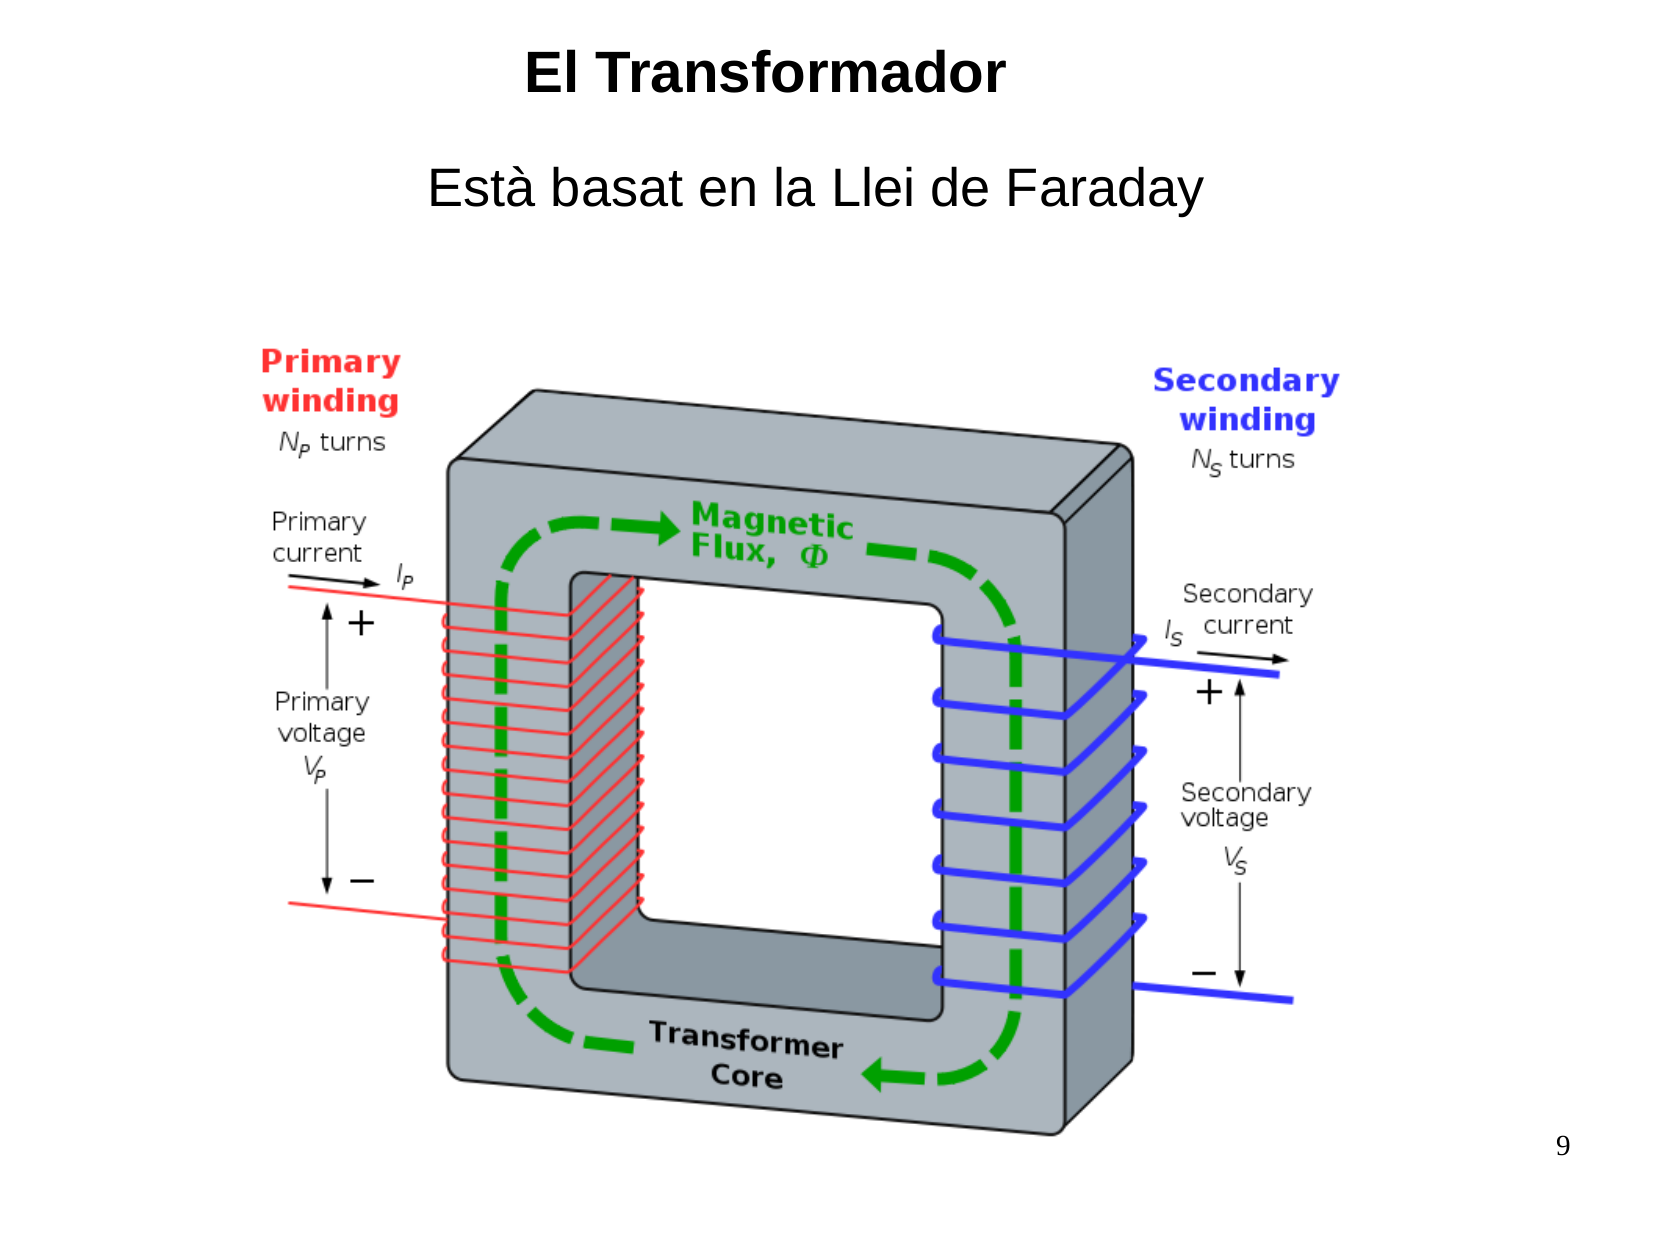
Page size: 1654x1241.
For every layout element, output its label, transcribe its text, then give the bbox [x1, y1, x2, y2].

text_box Està basat en la Llei de Faraday [412, 150, 1253, 226]
picture [202, 299, 1396, 1196]
text_box El Transformador [510, 32, 1051, 113]
